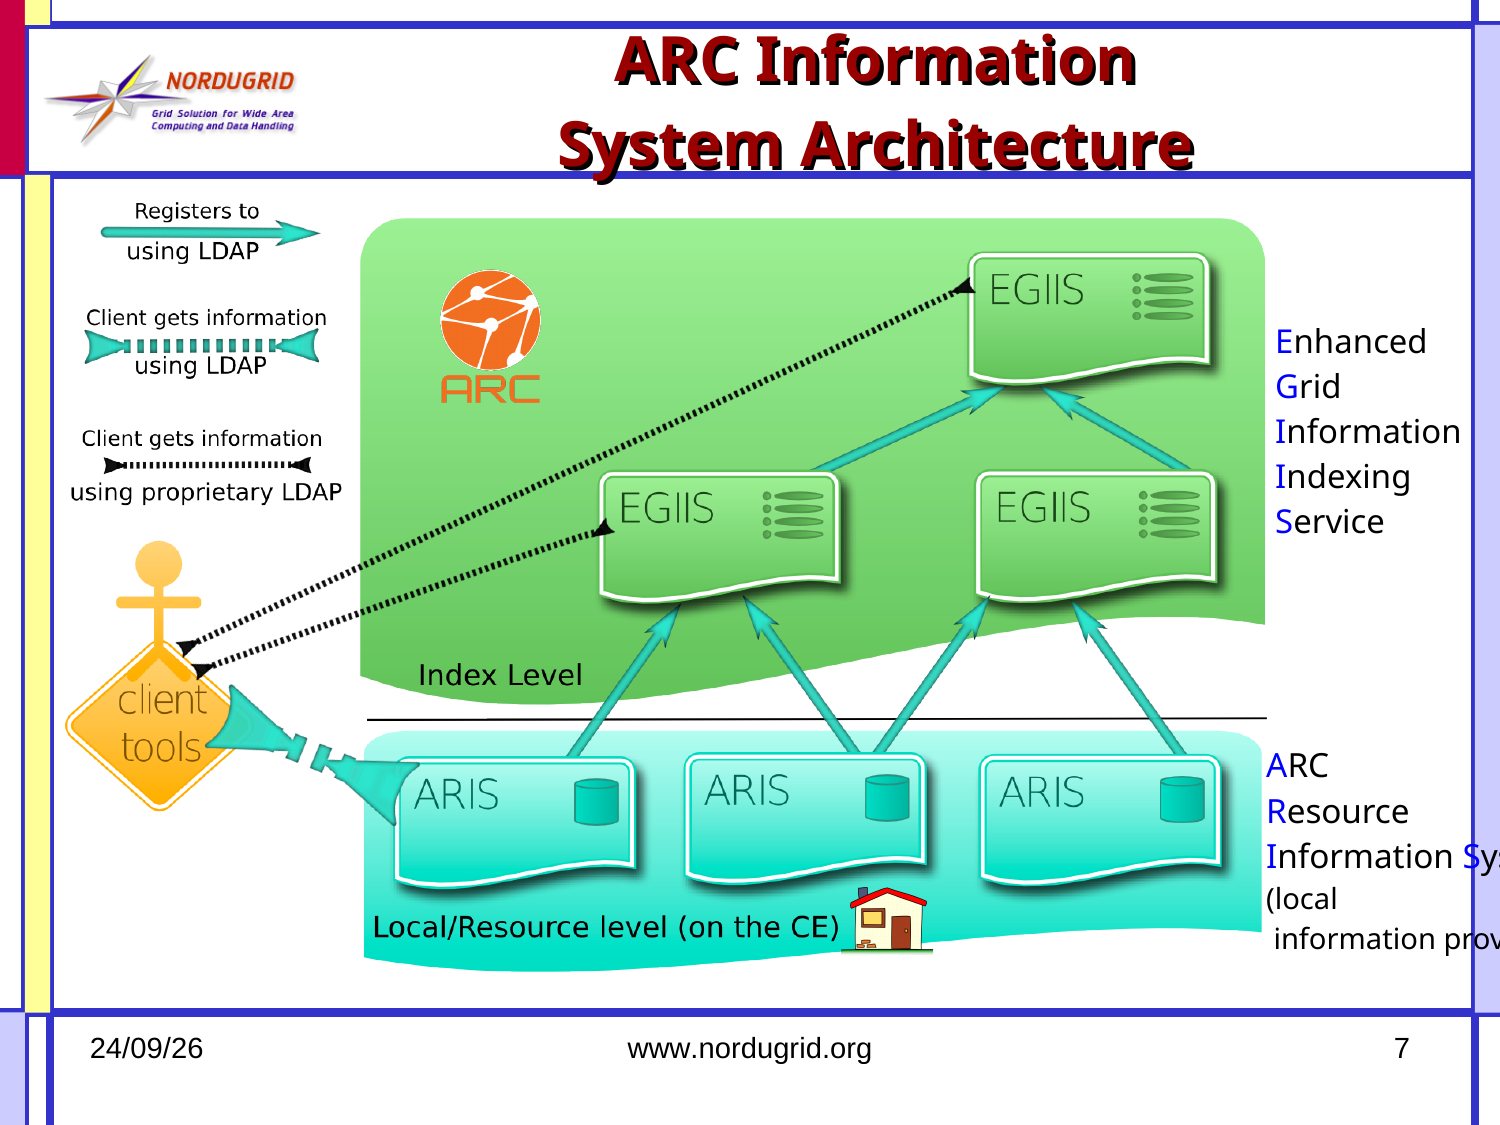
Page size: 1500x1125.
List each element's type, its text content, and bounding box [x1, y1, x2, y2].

text_box Enhanced Grid Information Indexing Service [1260, 310, 1500, 551]
title ARC Information System Architecture [324, 17, 1428, 183]
picture [40, 49, 301, 148]
picture [56, 152, 1307, 991]
text_box ARC Resource Information System (local information provider) [1251, 735, 1500, 1007]
